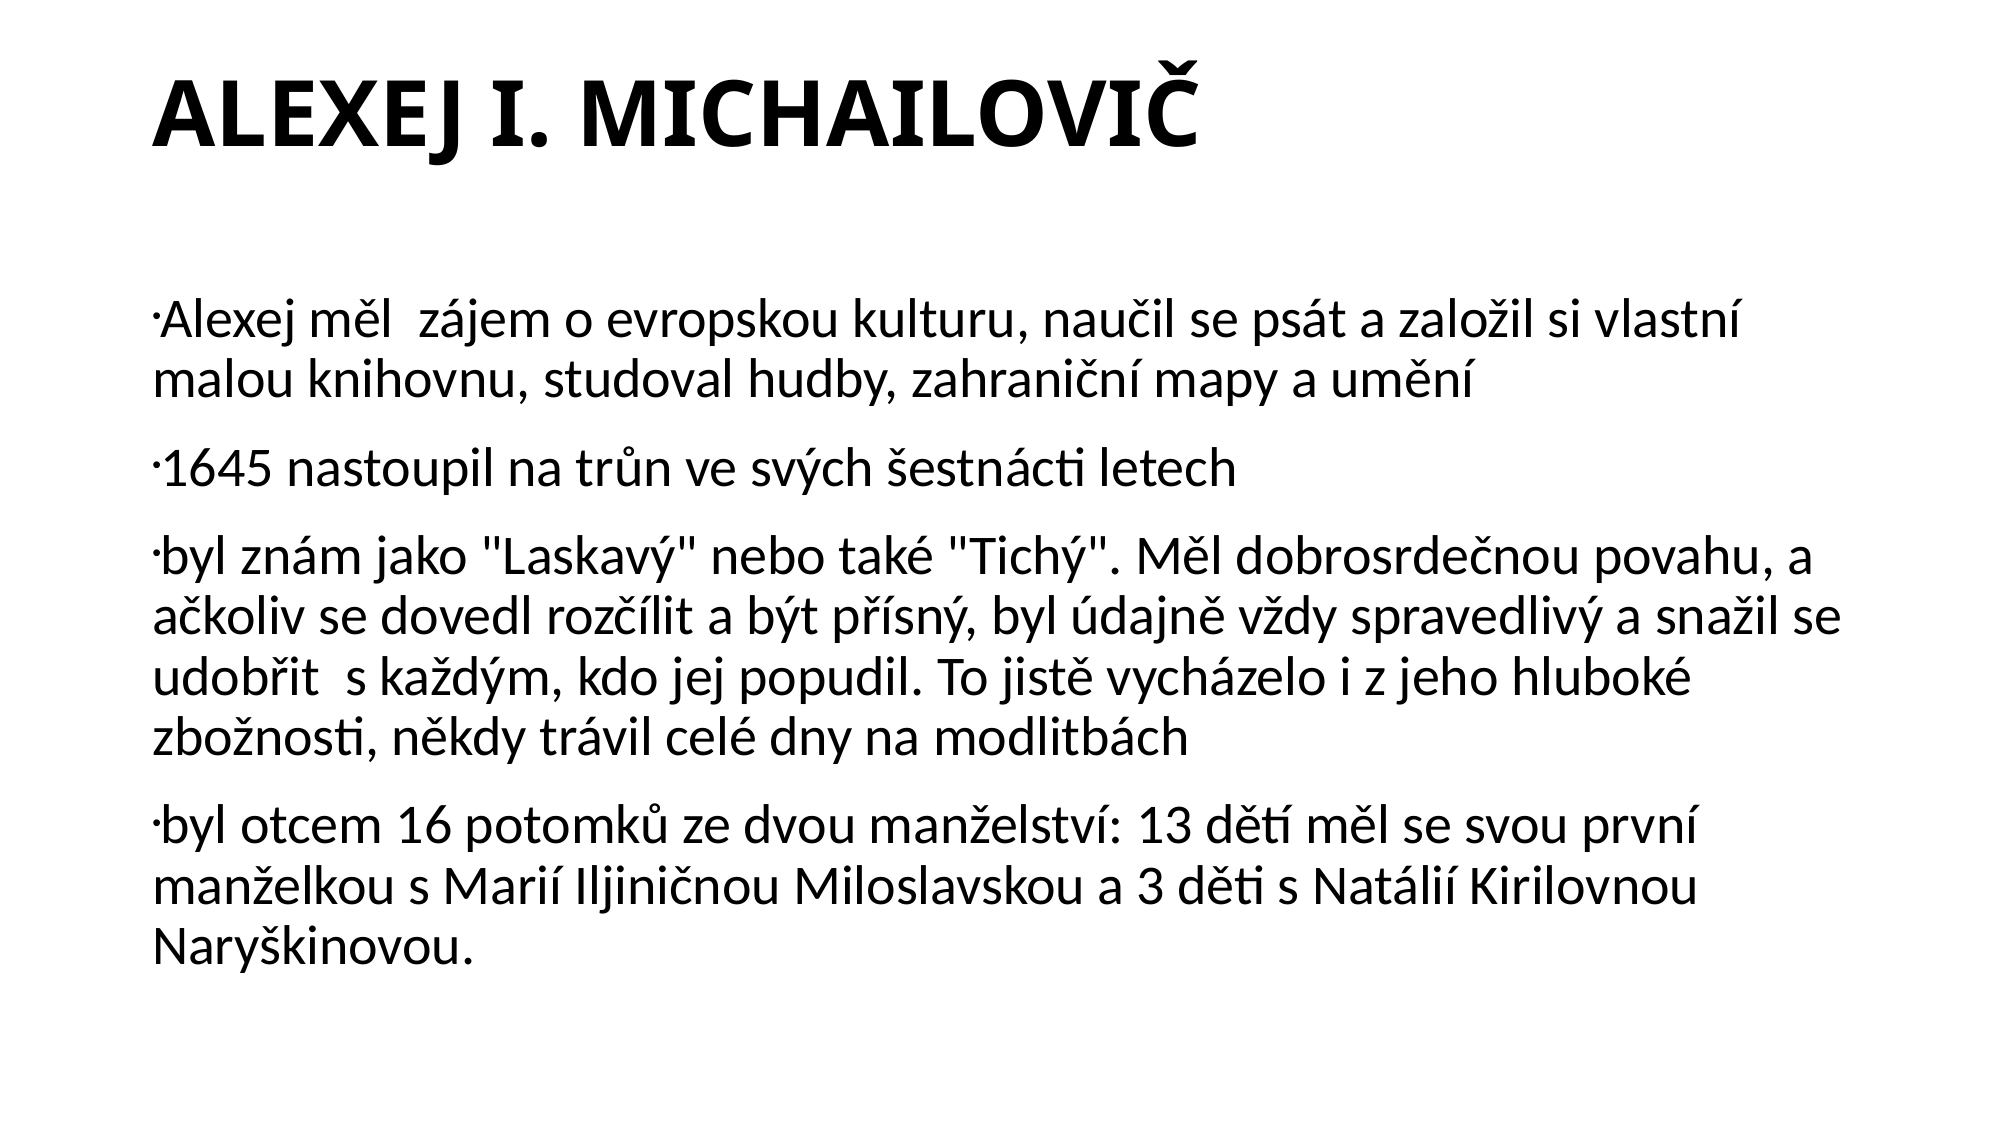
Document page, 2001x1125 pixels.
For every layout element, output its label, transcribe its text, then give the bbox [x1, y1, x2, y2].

title ALEXEJ I. MICHAILOVIČ [137, 59, 1863, 278]
list Alexej měl zájem o evropskou kulturu, naučil se psát a založil si vlastní malou knihovnu, studoval hudby, zahraniční mapy a umění 1645 nastoupil na trůn ve svých šestnácti letech byl znám jako "Laskavý" nebo také "Tichý". Měl dobrosrdečnou povahu, a ačkoliv se dovedl rozčílit a být přísný, byl údajně vždy spravedlivý a snažil se udobřit s každým, kdo jej popudil. To jistě vycházelo i z jeho hluboké zbožnosti, někdy trávil celé dny na modlitbách byl otcem 16 potomků ze dvou manželství: 13 dětí měl se svou první manželkou s Marií Iljiničnou Miloslavskou a 3 děti s Natálií Kirilovnou Naryškinovou. [137, 281, 1863, 996]
